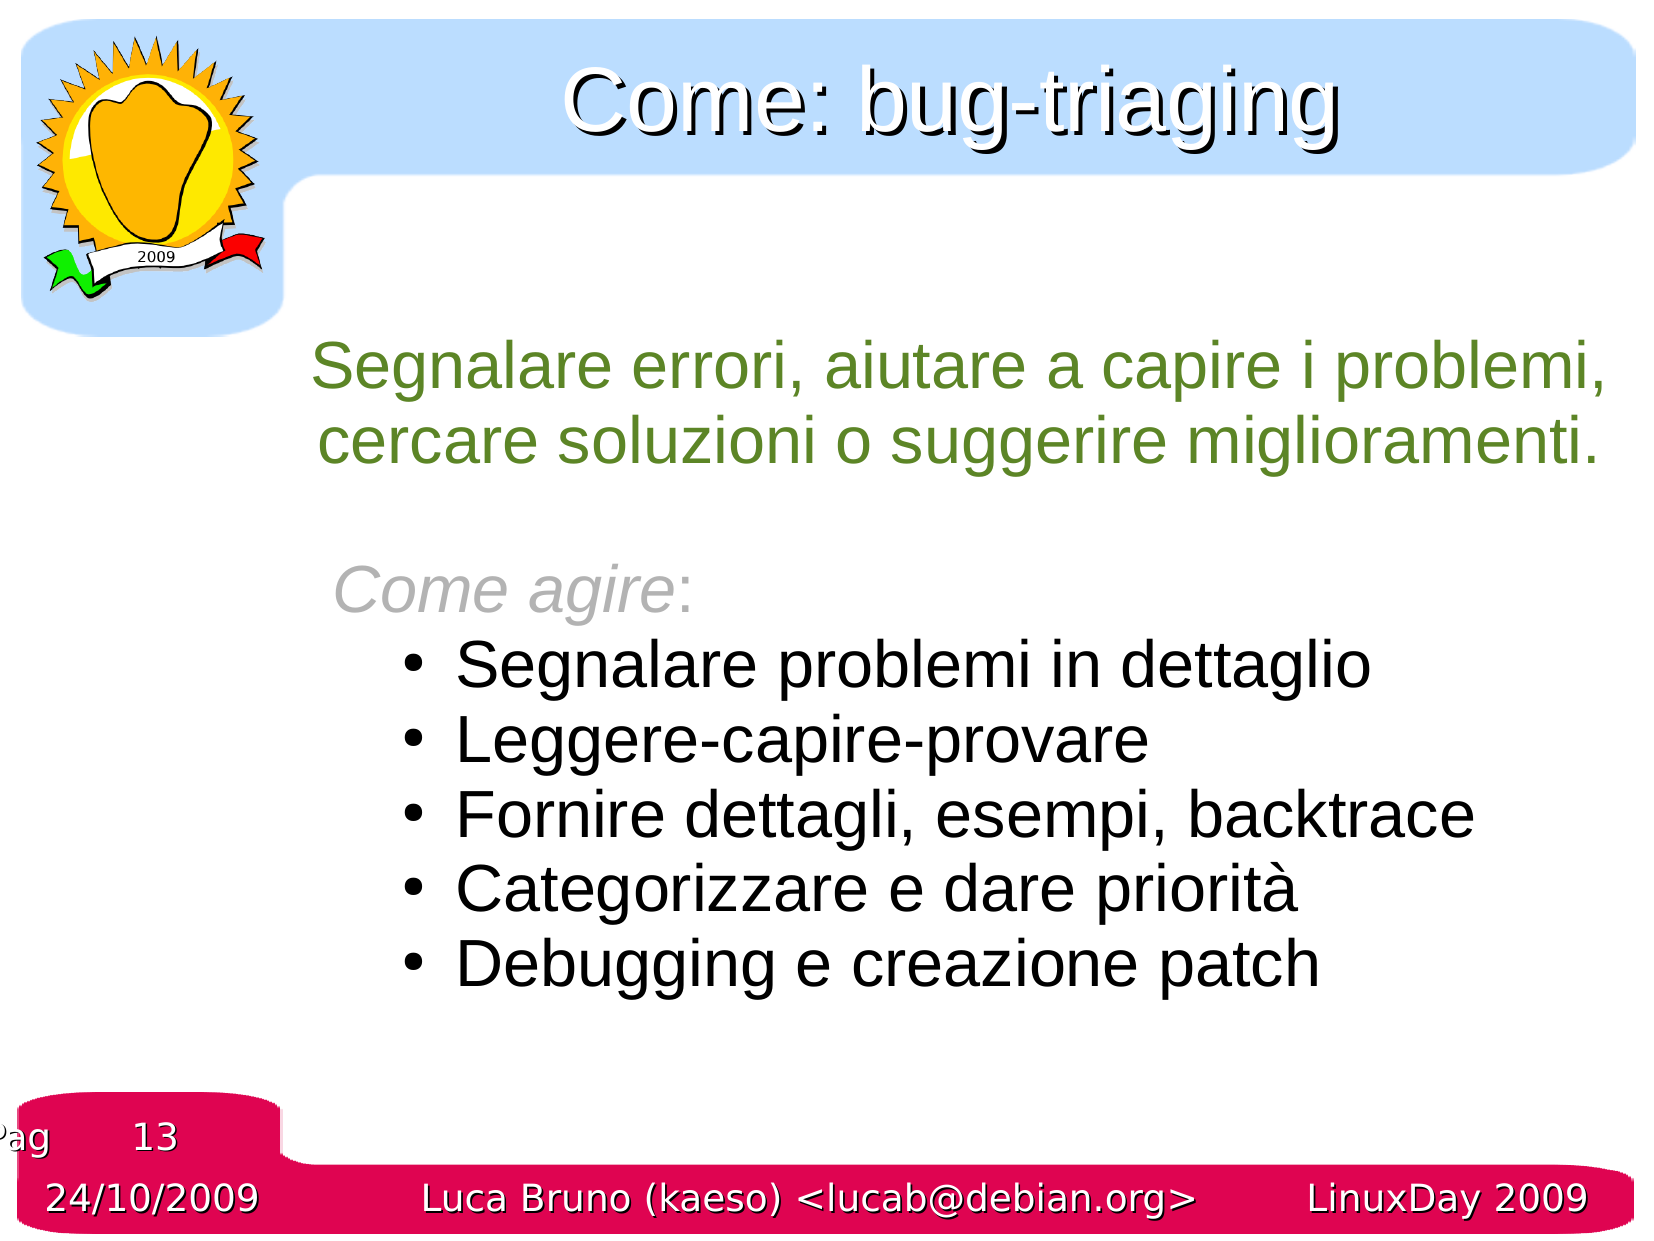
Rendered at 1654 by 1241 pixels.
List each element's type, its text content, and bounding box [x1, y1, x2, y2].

picture [35, 1133, 44, 1147]
text_box Pag <number> [46, 1108, 278, 1182]
picture [21, 19, 1636, 337]
subtitle Segnalare errori, aiutare a capire i problemi, cercare soluzioni o suggerire miglioramenti. Come agire: Segnalare problemi in dettaglio Leggere-capire-provare Fornire dettagli, esempi, backtrace Categorizzare e dare priorità Debugging e creazione patch [295, 206, 1625, 1123]
text_box 24/10/2009 [29, 1169, 284, 1241]
picture [17, 1092, 1634, 1234]
title Come: bug-triaging [265, 3, 1636, 196]
text_box Luca Bruno (kaeso) <lucab@debian.org> LinuxDay 2009 [405, 1169, 1604, 1241]
